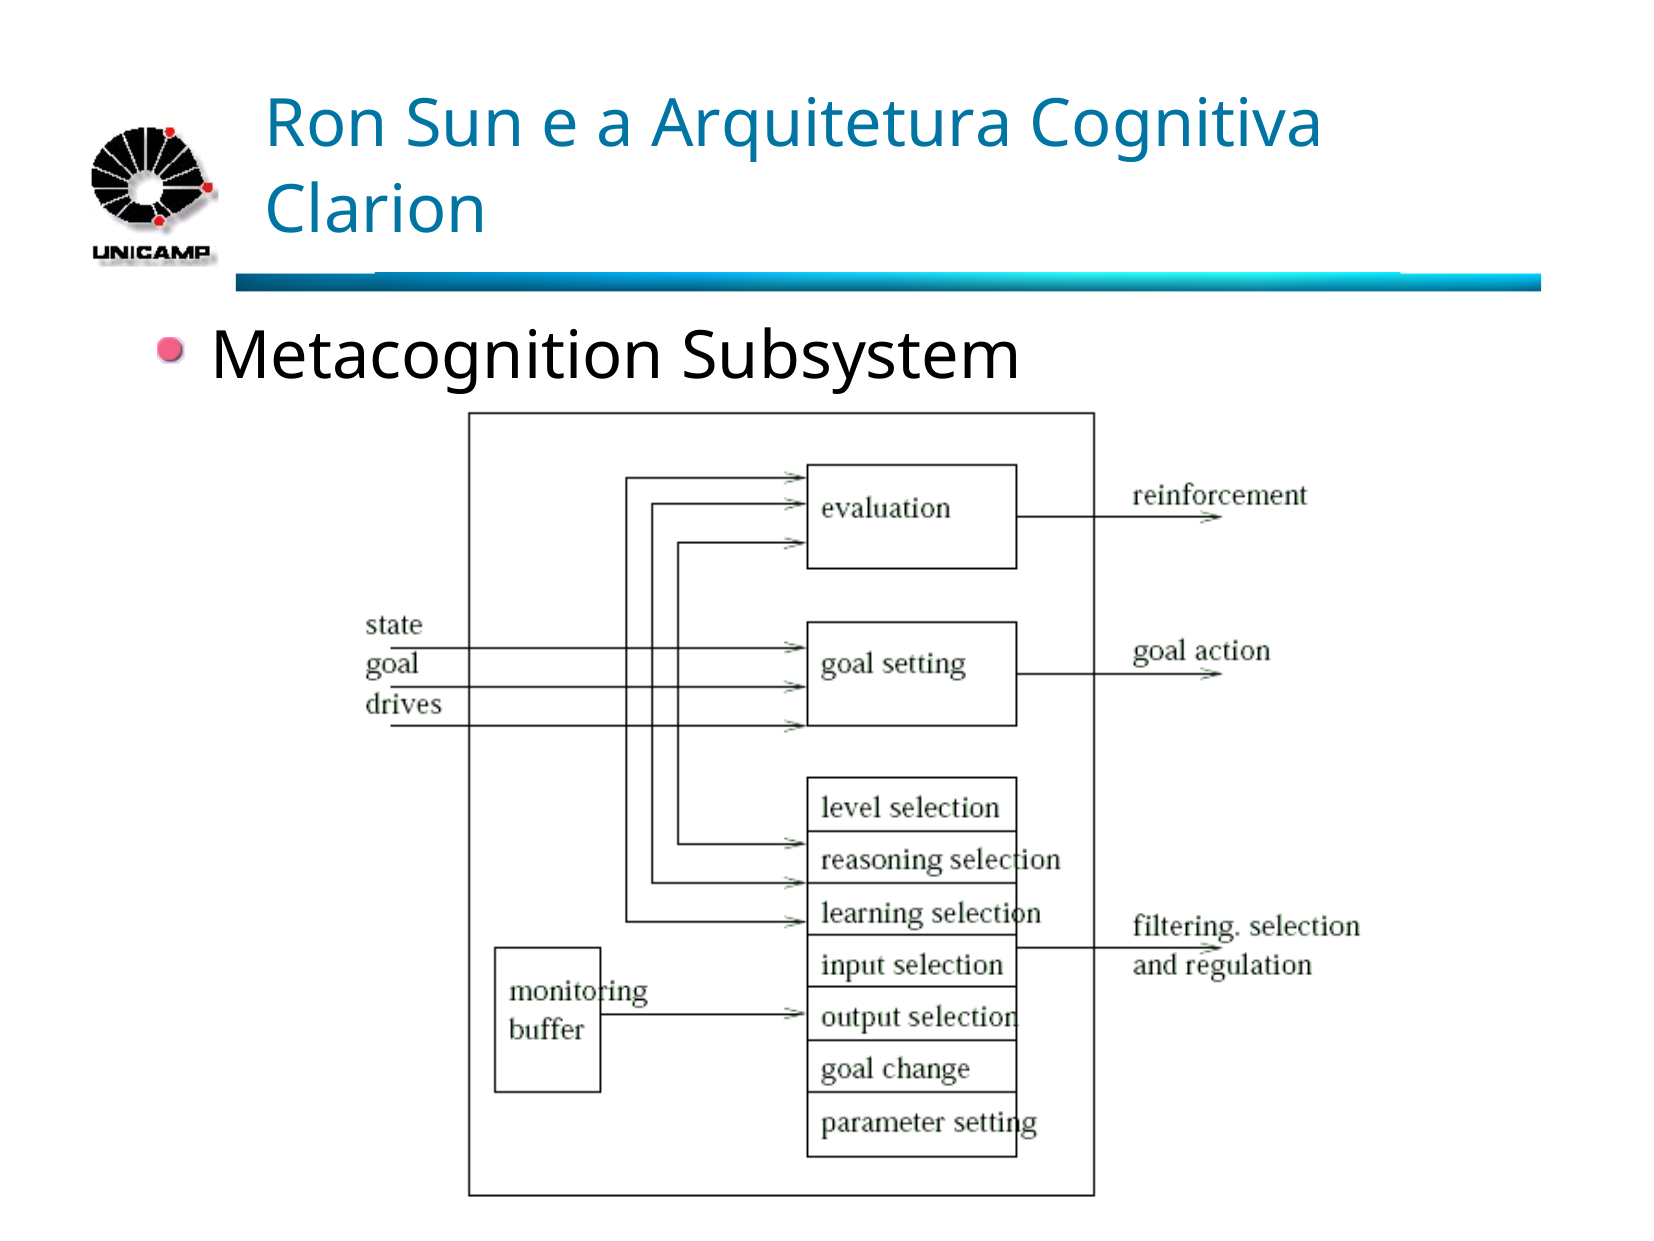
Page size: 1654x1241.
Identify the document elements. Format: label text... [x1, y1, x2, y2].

title Ron Sun e a Arquitetura Cognitiva Clarion [264, 42, 1534, 250]
picture [125, 272, 1654, 295]
list Metacognition Subsystem [121, 309, 1534, 1182]
picture [354, 396, 1382, 1221]
